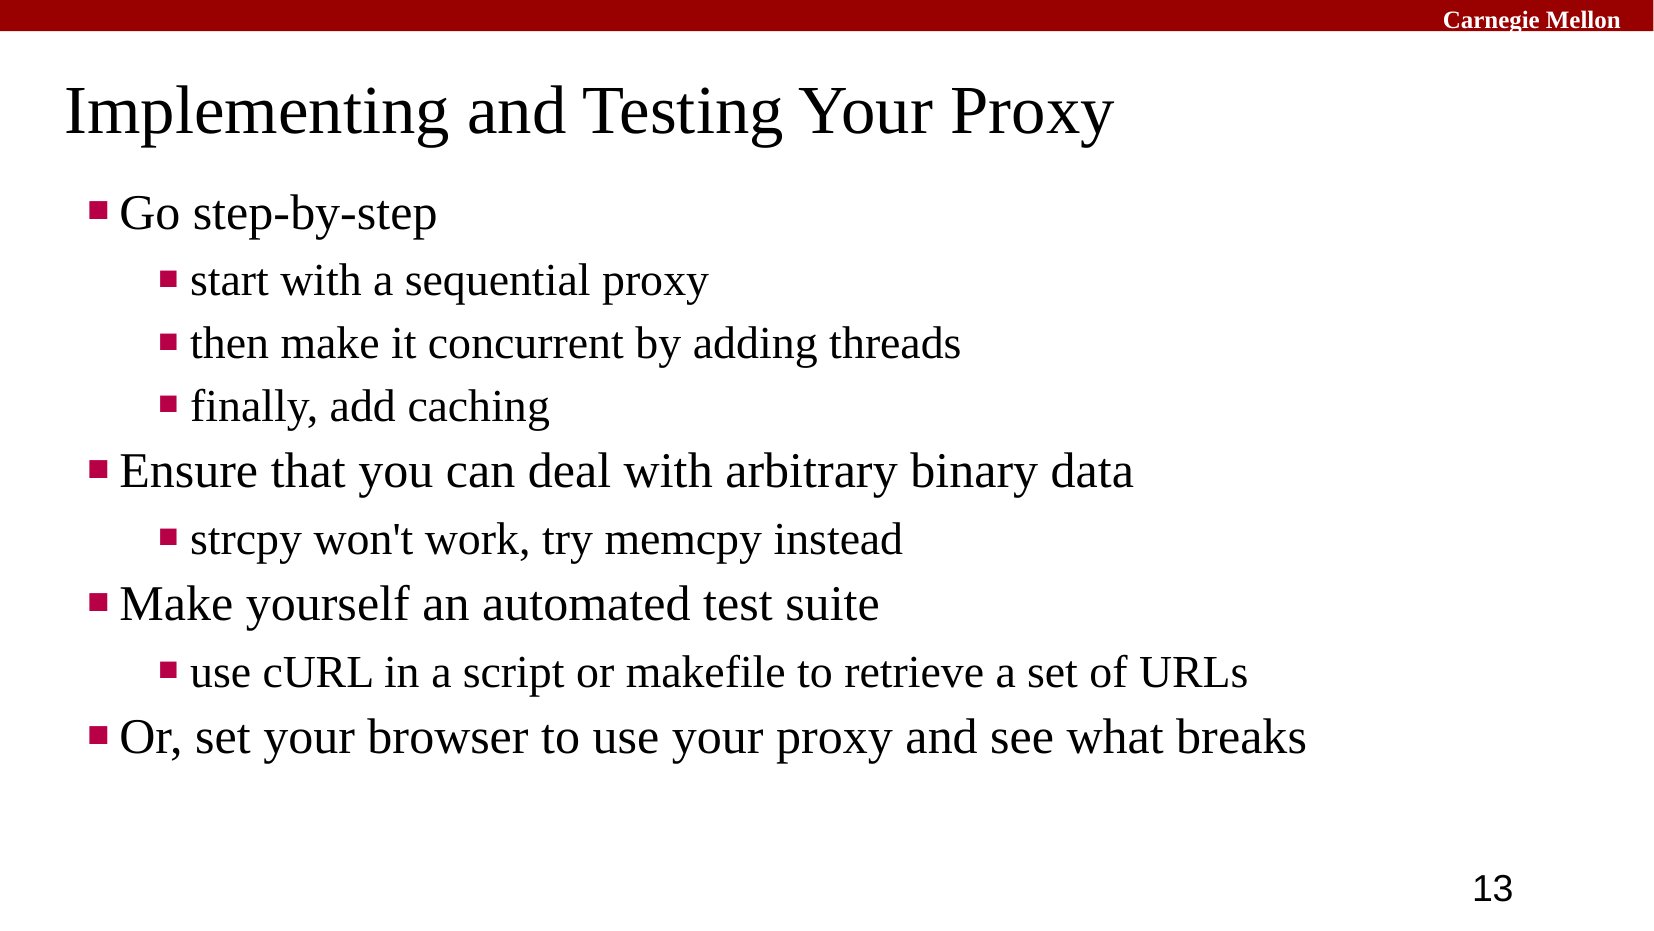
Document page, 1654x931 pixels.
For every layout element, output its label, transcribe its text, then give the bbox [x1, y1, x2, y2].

title Implementing and Testing Your Proxy [64, 58, 1576, 163]
list Go step-by-step start with a sequential proxy then make it concurrent by adding threads finally, add caching Ensure that you can deal with arbitrary binary data strcpy won't work, try memcpy instead Make yourself an automated test suite use cURL in a script or makefile to retrieve a set of URLs Or, set your browser to use your proxy and see what breaks [71, 184, 1576, 859]
